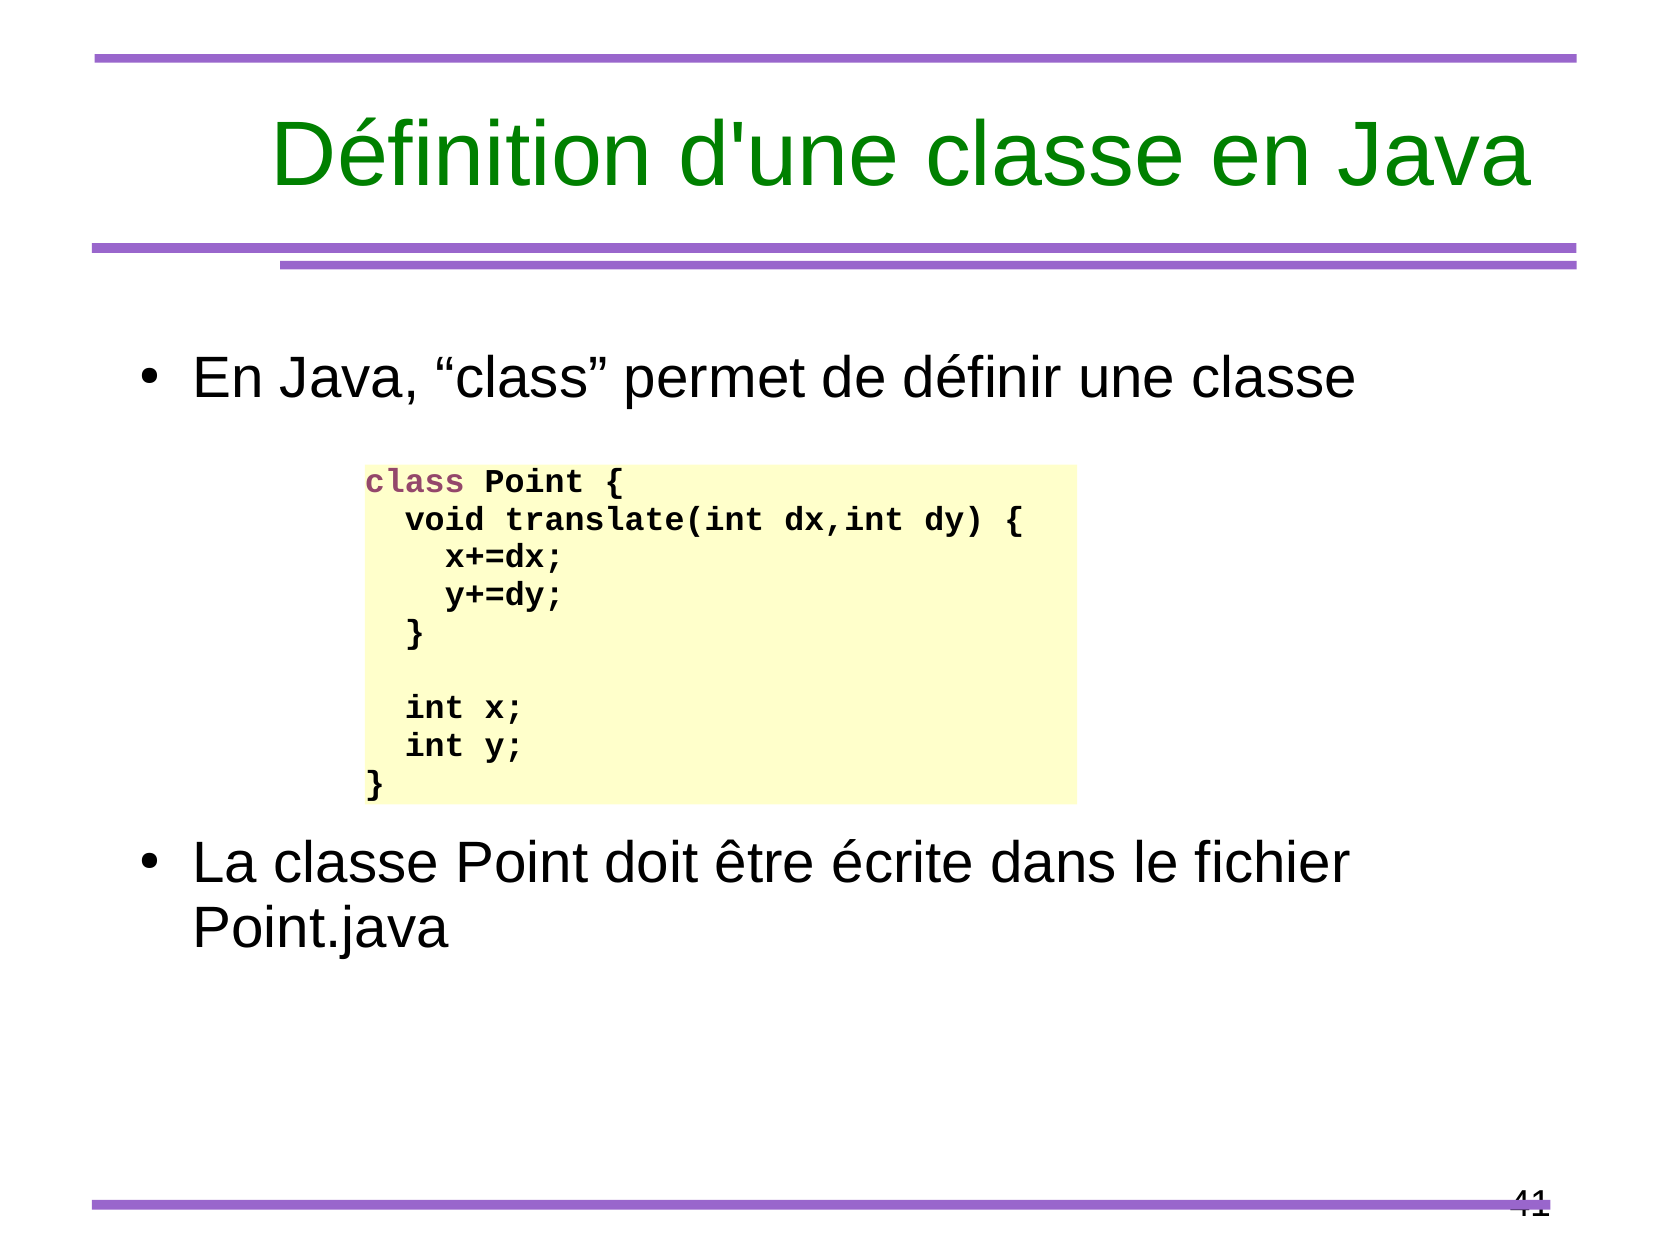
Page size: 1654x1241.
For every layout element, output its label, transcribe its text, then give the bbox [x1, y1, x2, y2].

title Définition d'une classe en Java [121, 49, 1534, 257]
list En Java, “class” permet de définir une classe La classe Point doit être écrite dans le fichier Point.java [121, 344, 1574, 997]
text_box class Point { void translate(int dx,int dy) { x+=dx; y+=dy; } int x; int y; } [364, 464, 1078, 805]
